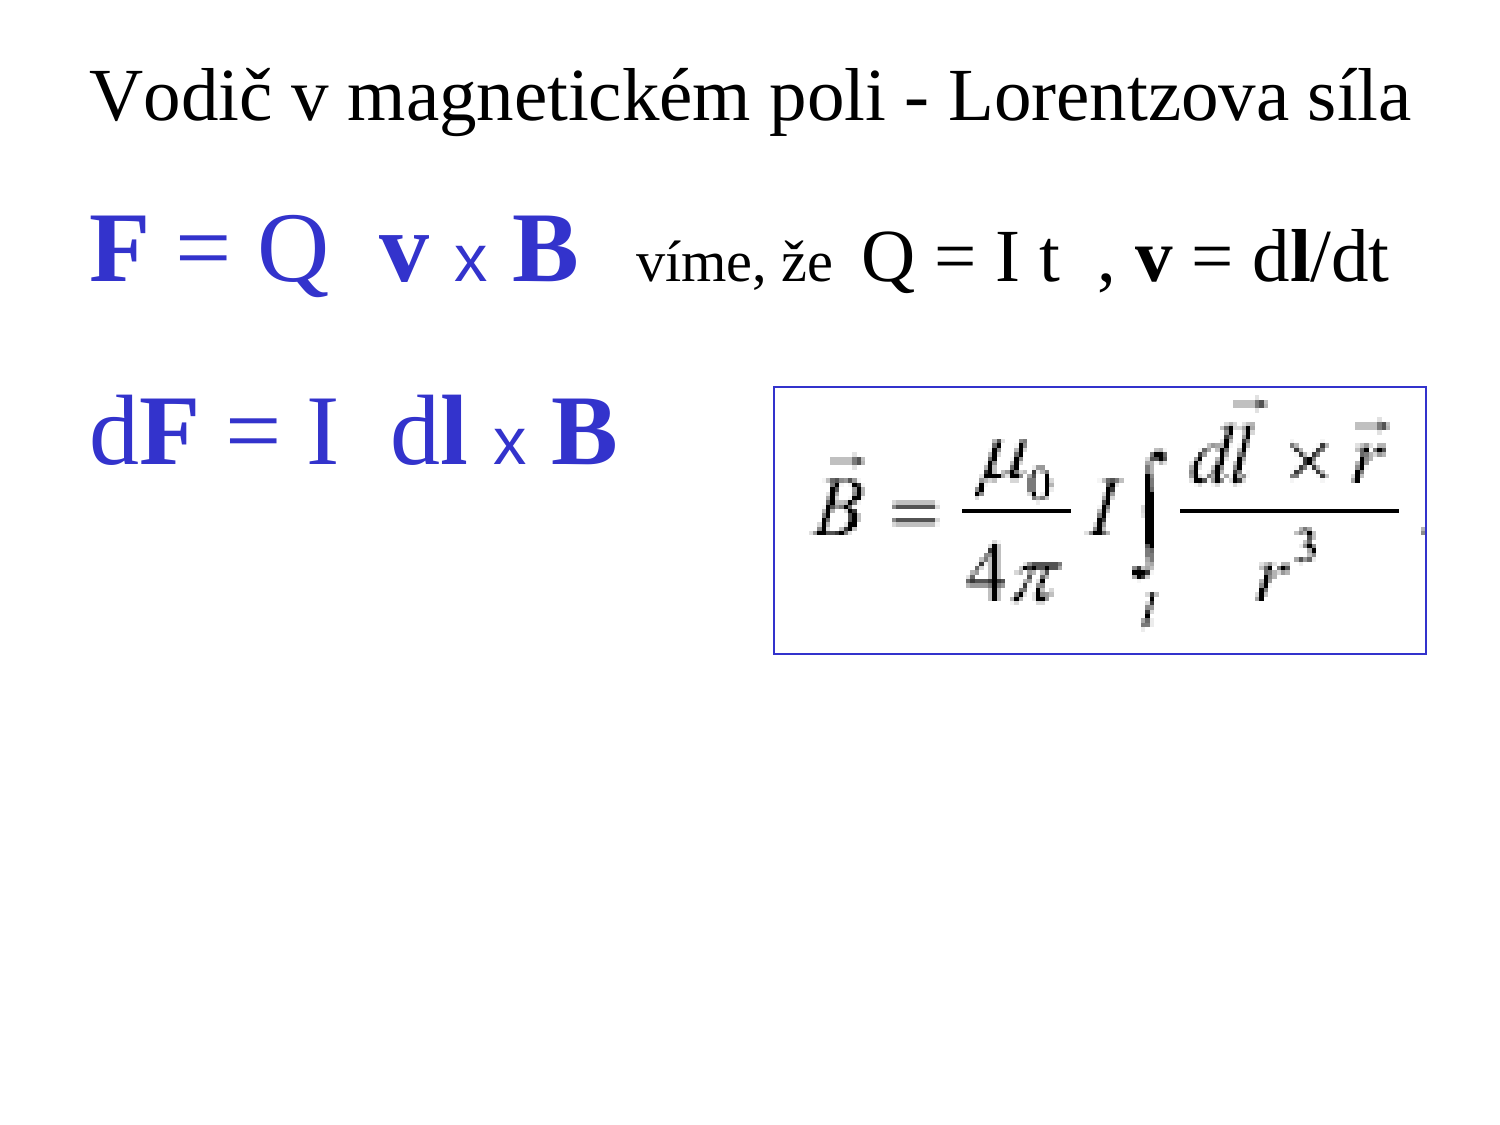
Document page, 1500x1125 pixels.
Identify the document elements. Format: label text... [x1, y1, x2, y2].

picture [774, 387, 1426, 654]
text_box Vodič v magnetickém poli - Lorentzova síla F = Q v x B víme, že Q = I t , v = dl/dt dF = I dl x B [74, 37, 1476, 675]
